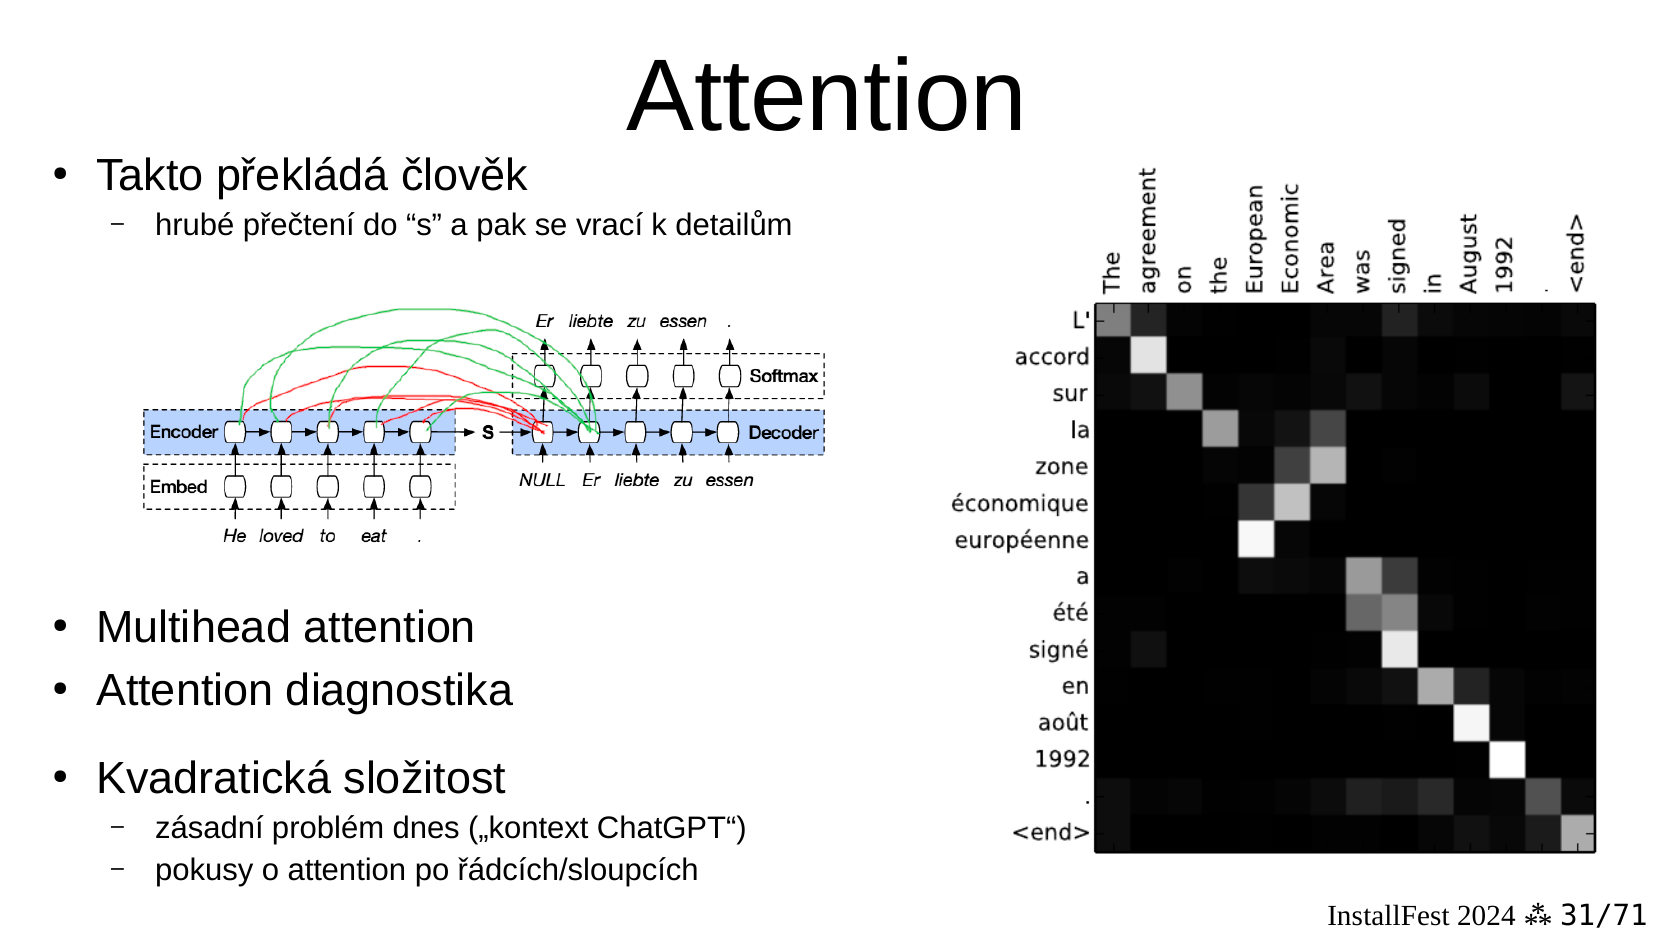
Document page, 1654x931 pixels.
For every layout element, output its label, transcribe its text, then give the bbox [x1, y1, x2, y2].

title Attention [82, 38, 1571, 153]
picture [976, 152, 1613, 869]
picture [140, 302, 826, 553]
list Takto překládá člověk hrubé přečtení do “s” a pak se vrací k detailům Multihead attention Attention diagnostika Kvadratická složitost zásadní problém dnes („kontext ChatGPT“) pokusy o attention po řádcích/sloupcích [37, 150, 976, 901]
